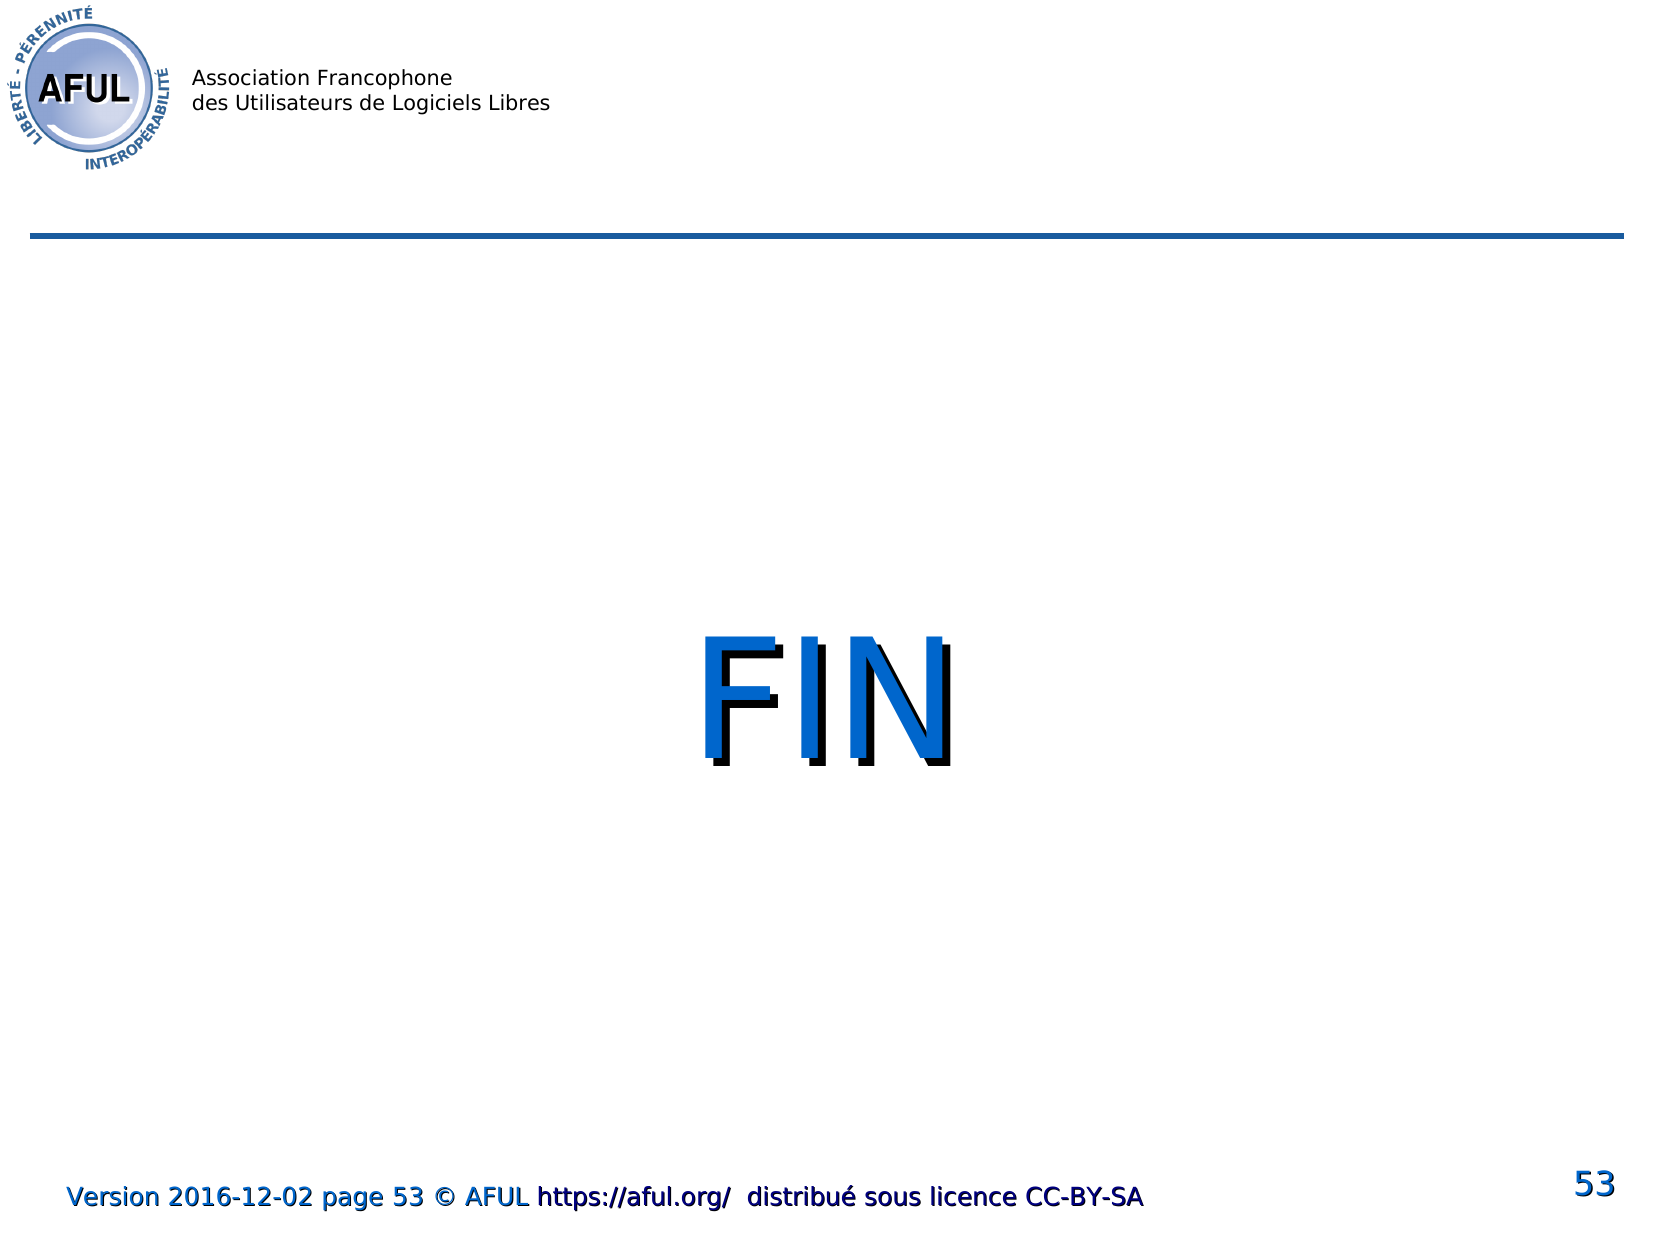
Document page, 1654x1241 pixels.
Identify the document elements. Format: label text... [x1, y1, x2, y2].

text_box FIN [620, 596, 975, 981]
picture [0, 0, 178, 178]
